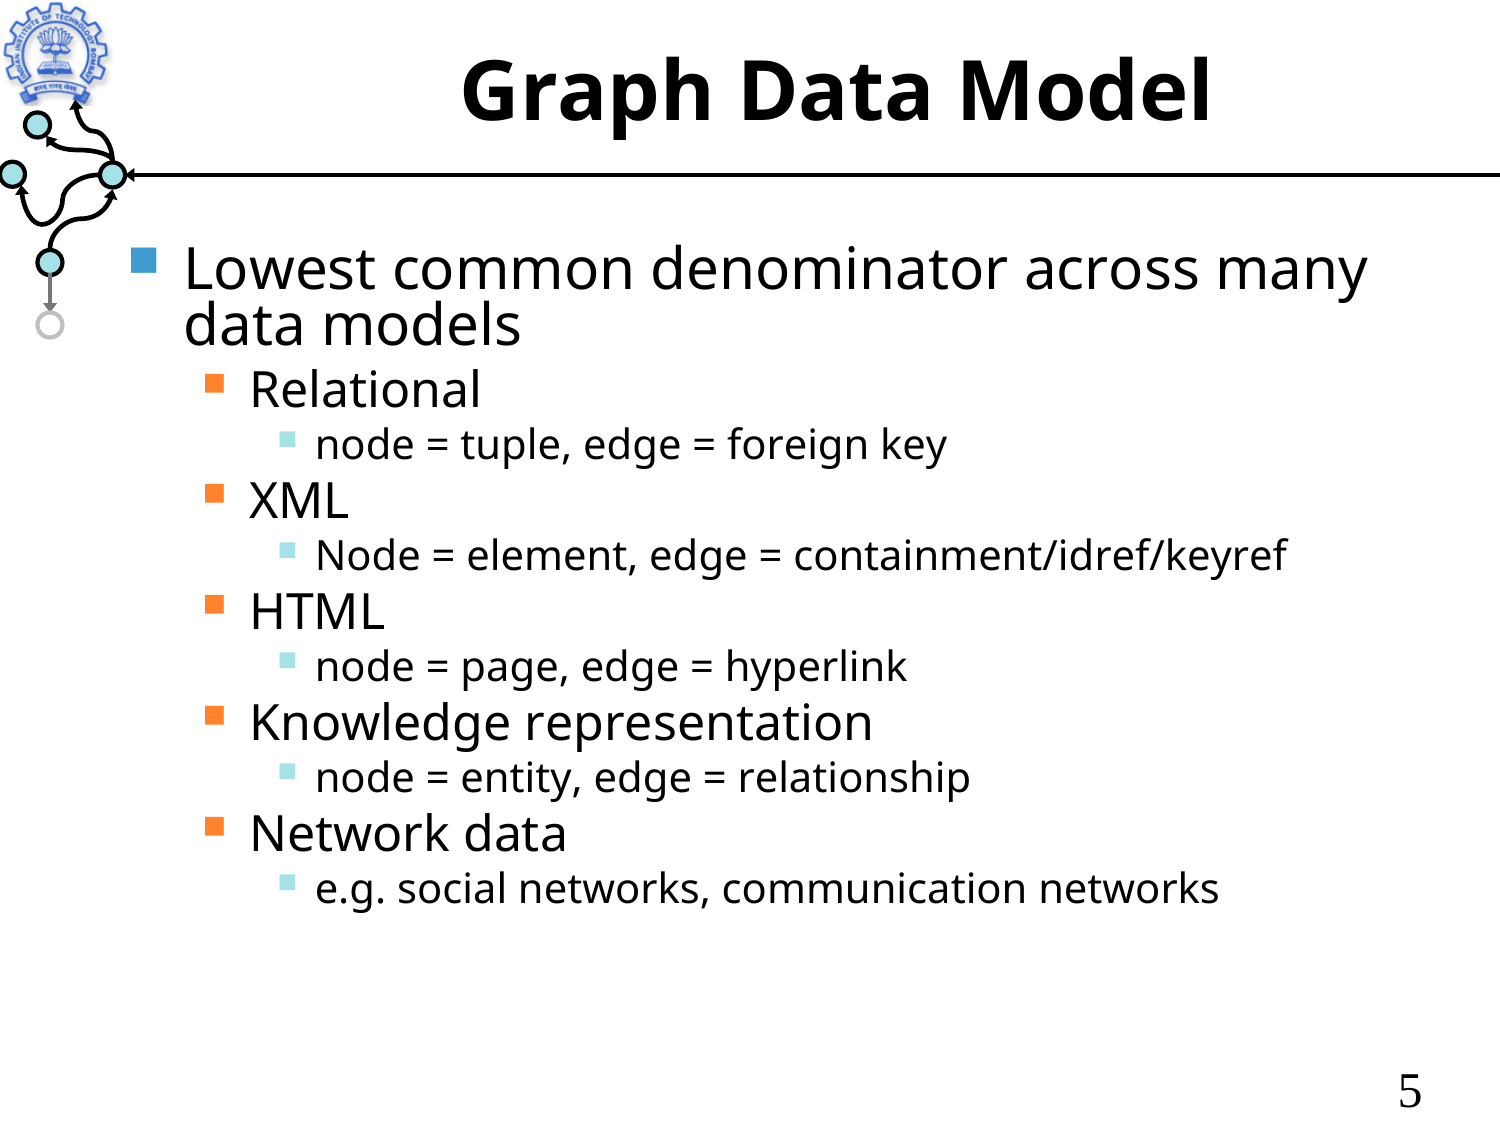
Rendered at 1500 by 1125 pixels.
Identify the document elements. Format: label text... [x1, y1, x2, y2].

picture [0, 0, 113, 106]
list Lowest common denominator across many data models Relational node = tuple, edge = foreign key XML Node = element, edge = containment/idref/keyref HTML node = page, edge = hyperlink Knowledge representation node = entity, edge = relationship Network data e.g. social networks, communication networks [112, 237, 1450, 1063]
title Graph Data Model [200, 12, 1476, 163]
